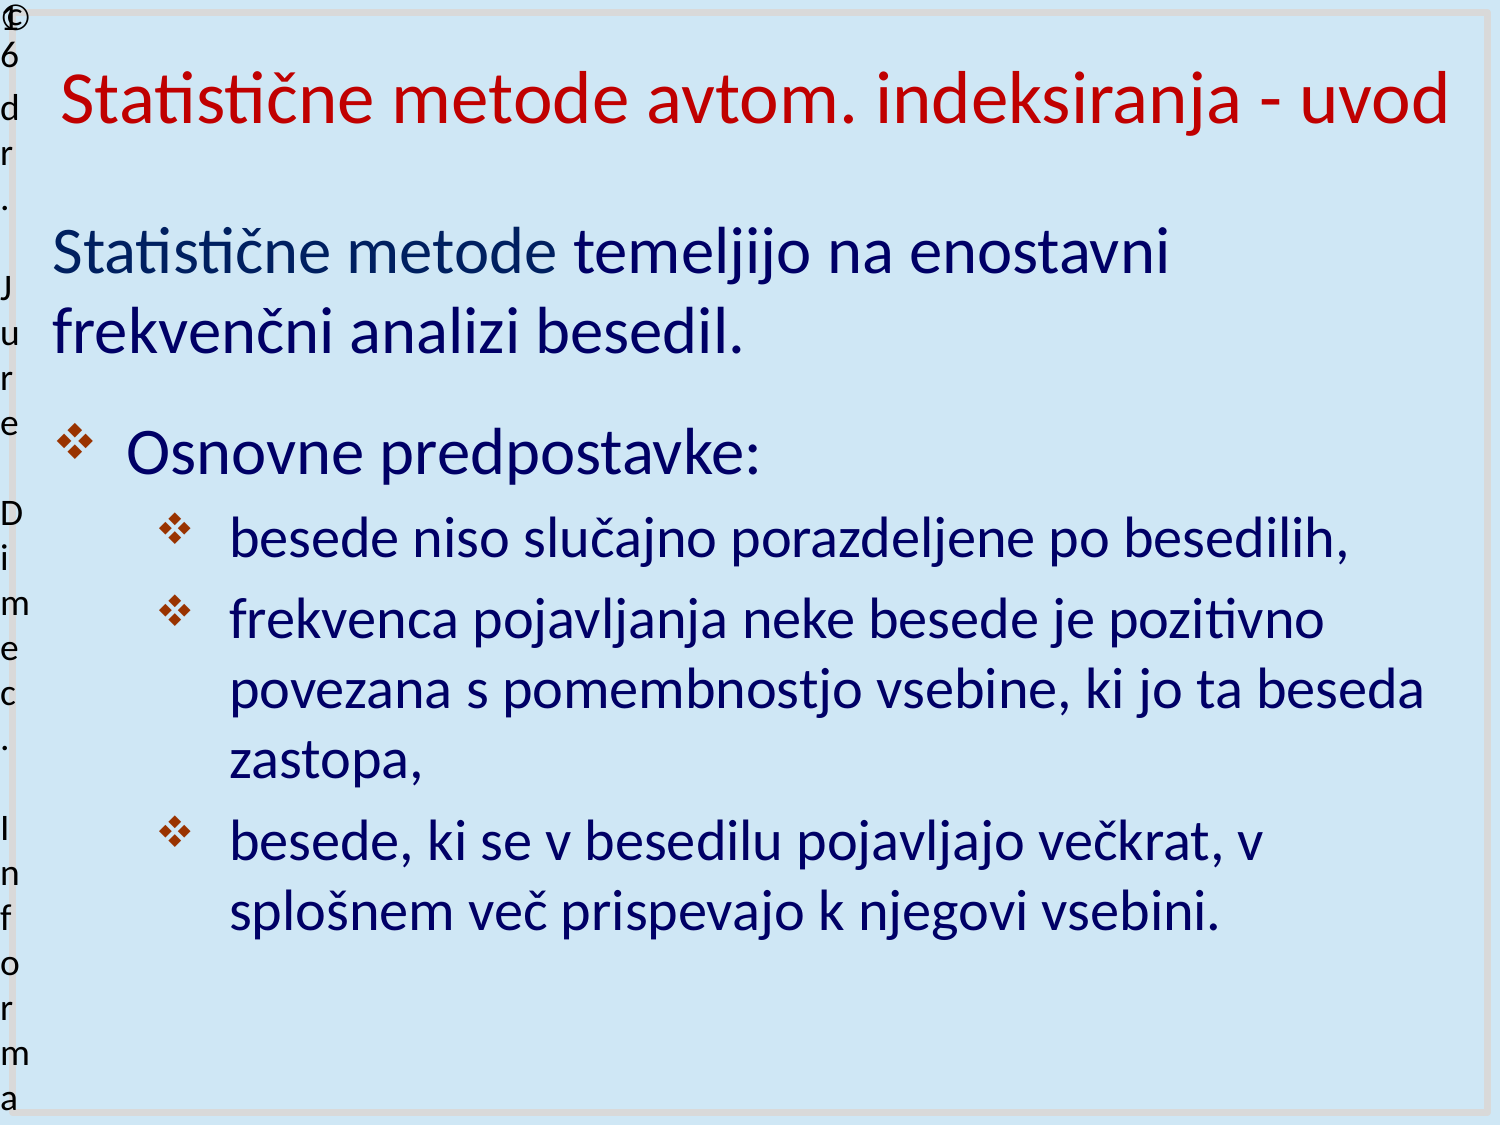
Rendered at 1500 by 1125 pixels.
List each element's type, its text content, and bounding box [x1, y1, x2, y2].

list Osnovne predpostavke: besede niso slučajno porazdeljene po besedilih, frekvenca pojavljanja neke besede je pozitivno povezana s pomembnostjo vsebine, ki jo ta beseda zastopa, besede, ki se v besedilu pojavljajo večkrat, v splošnem več prispevajo k njegovi vsebini. [37, 399, 1475, 1050]
title Statistične metode avtom. indeksiranja - uvod [37, 37, 1475, 150]
text_box Statistične metode temeljijo na enostavni frekvenčni analizi besedil. [37, 199, 1463, 375]
